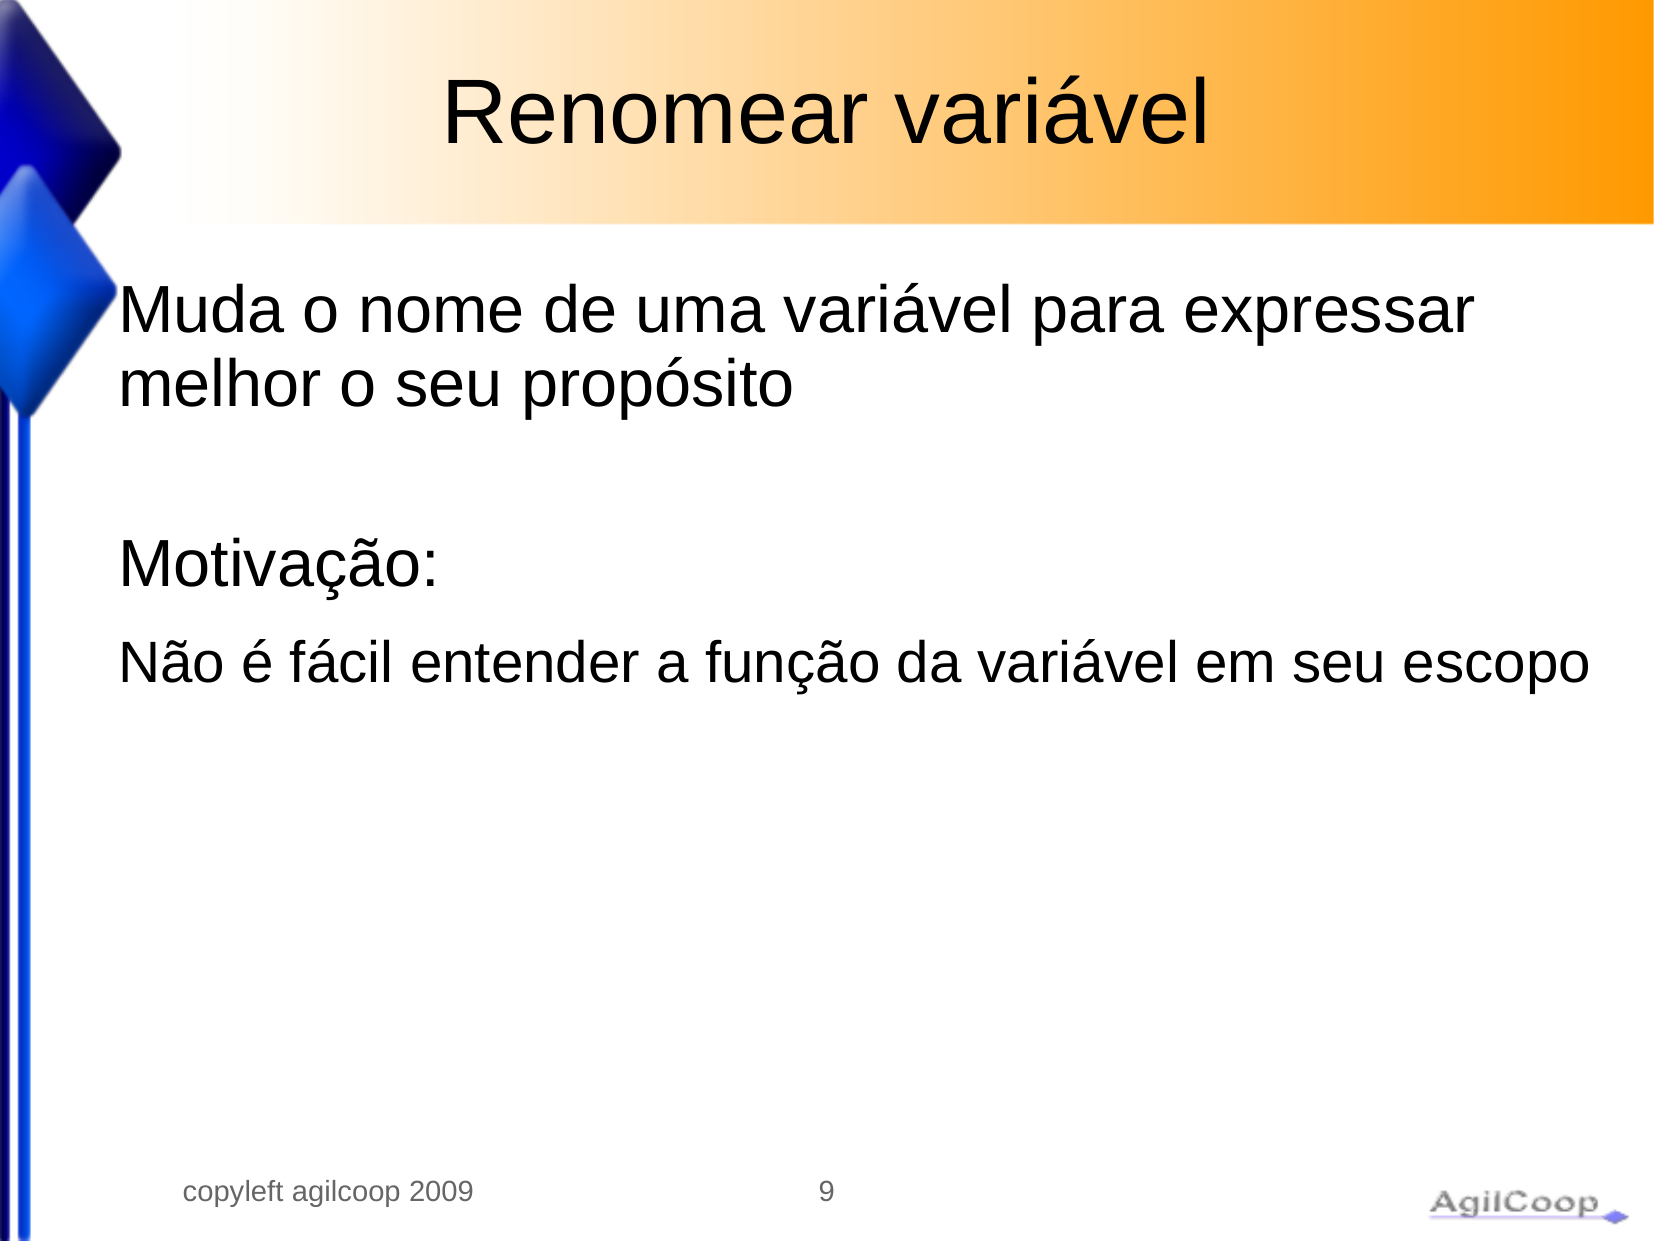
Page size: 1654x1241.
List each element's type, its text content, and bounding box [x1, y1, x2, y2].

title Renomear variável [82, 15, 1571, 208]
list Muda o nome de uma variável para expressar melhor o seu propósito Motivação: Não é fácil entender a função da variável em seu escopo [118, 271, 1607, 1108]
picture [0, 0, 1654, 1241]
